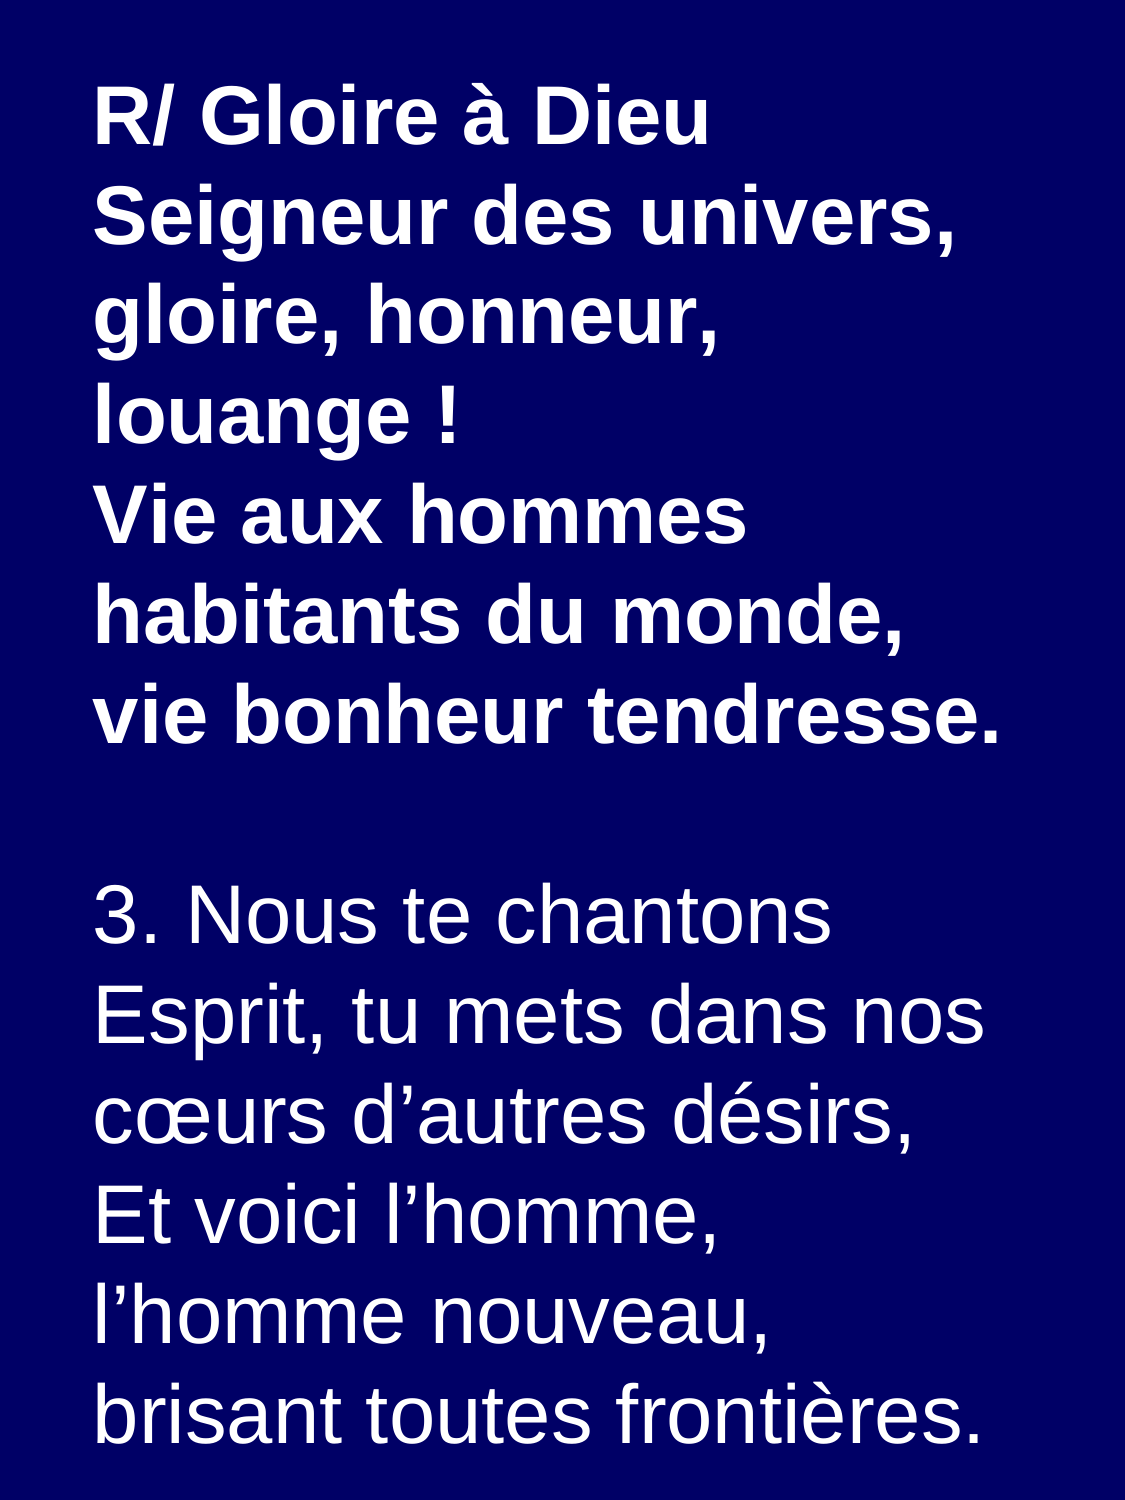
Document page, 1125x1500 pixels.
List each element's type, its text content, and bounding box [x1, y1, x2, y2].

text_box R/ Gloire à Dieu Seigneur des univers, gloire, honneur, louange ! Vie aux hommes habitants du monde, vie bonheur tendresse. 3. Nous te chantons Esprit, tu mets dans nos cœurs d’autres désirs, Et voici l’homme, l’homme nouveau, brisant toutes frontières. [78, 53, 1059, 1469]
